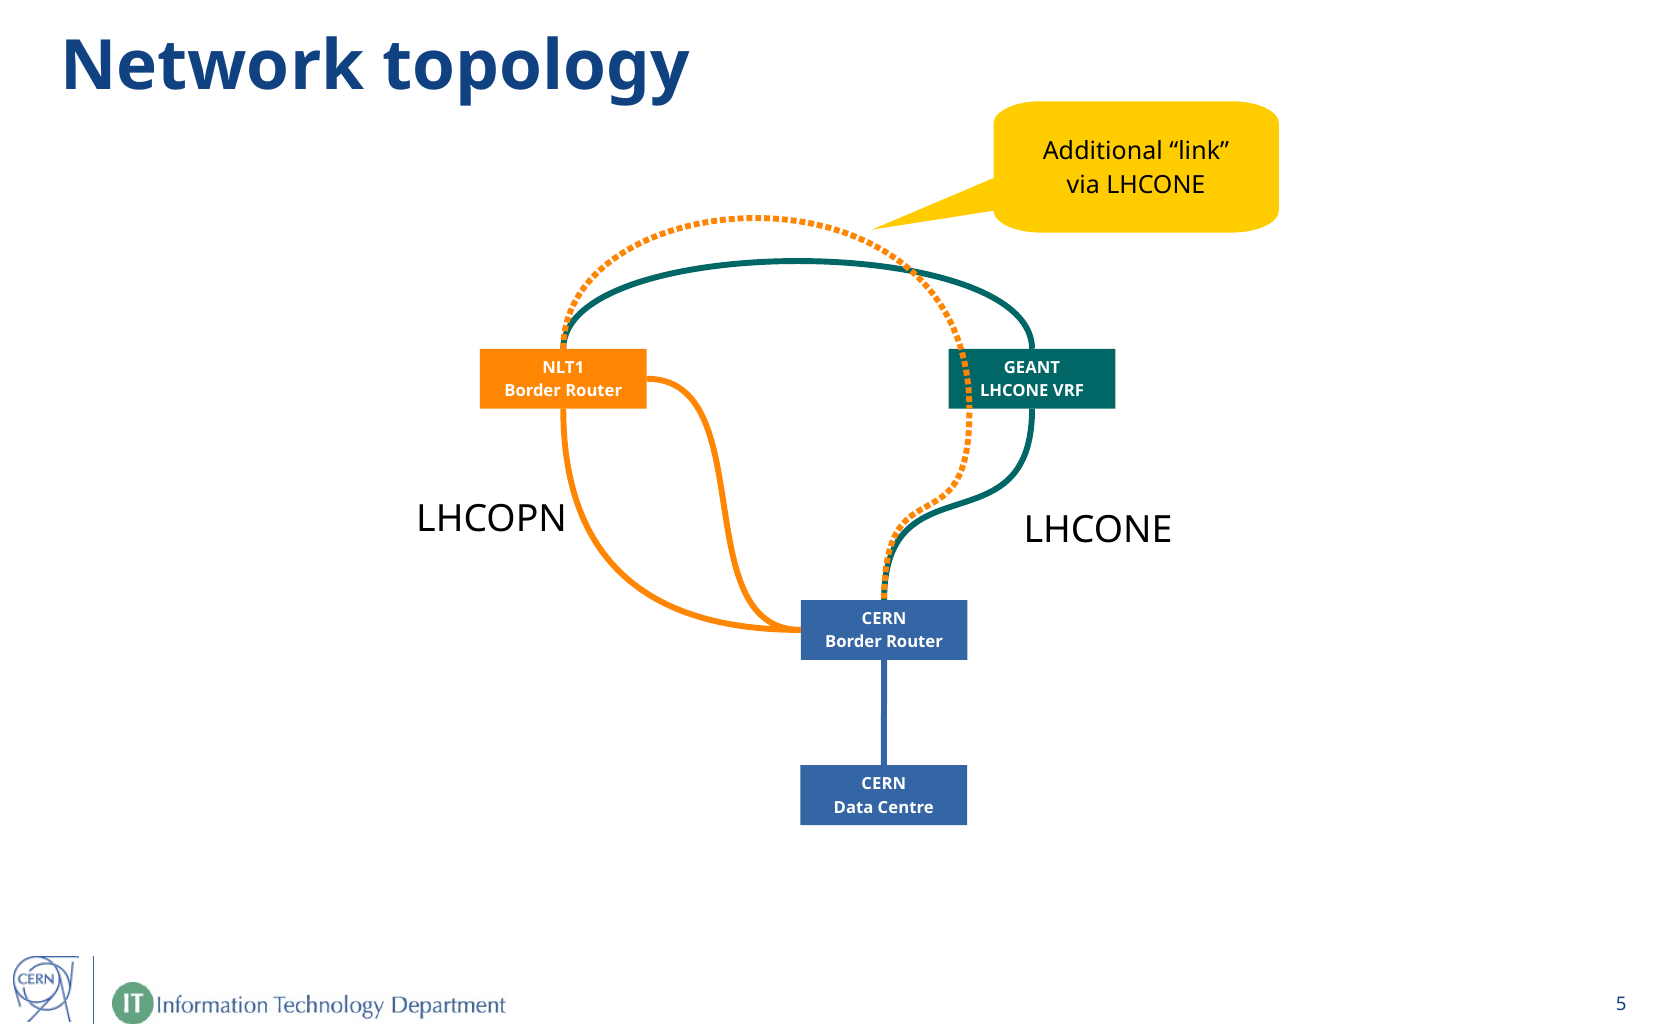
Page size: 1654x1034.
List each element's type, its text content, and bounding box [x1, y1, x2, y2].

text_box CERN Data Centre [800, 765, 968, 826]
picture [112, 982, 755, 1024]
text_box CERN Border Router [800, 600, 968, 660]
text_box LHCOPN [401, 483, 750, 550]
text_box GEANT LHCONE VRF [948, 348, 1116, 409]
picture [13, 956, 79, 1032]
text_box Additional “link” via LHCONE [871, 101, 1279, 233]
text_box NLT1 Border Router [479, 348, 647, 409]
text_box LHCONE [1008, 495, 1358, 561]
title Network topology [60, 0, 1528, 138]
